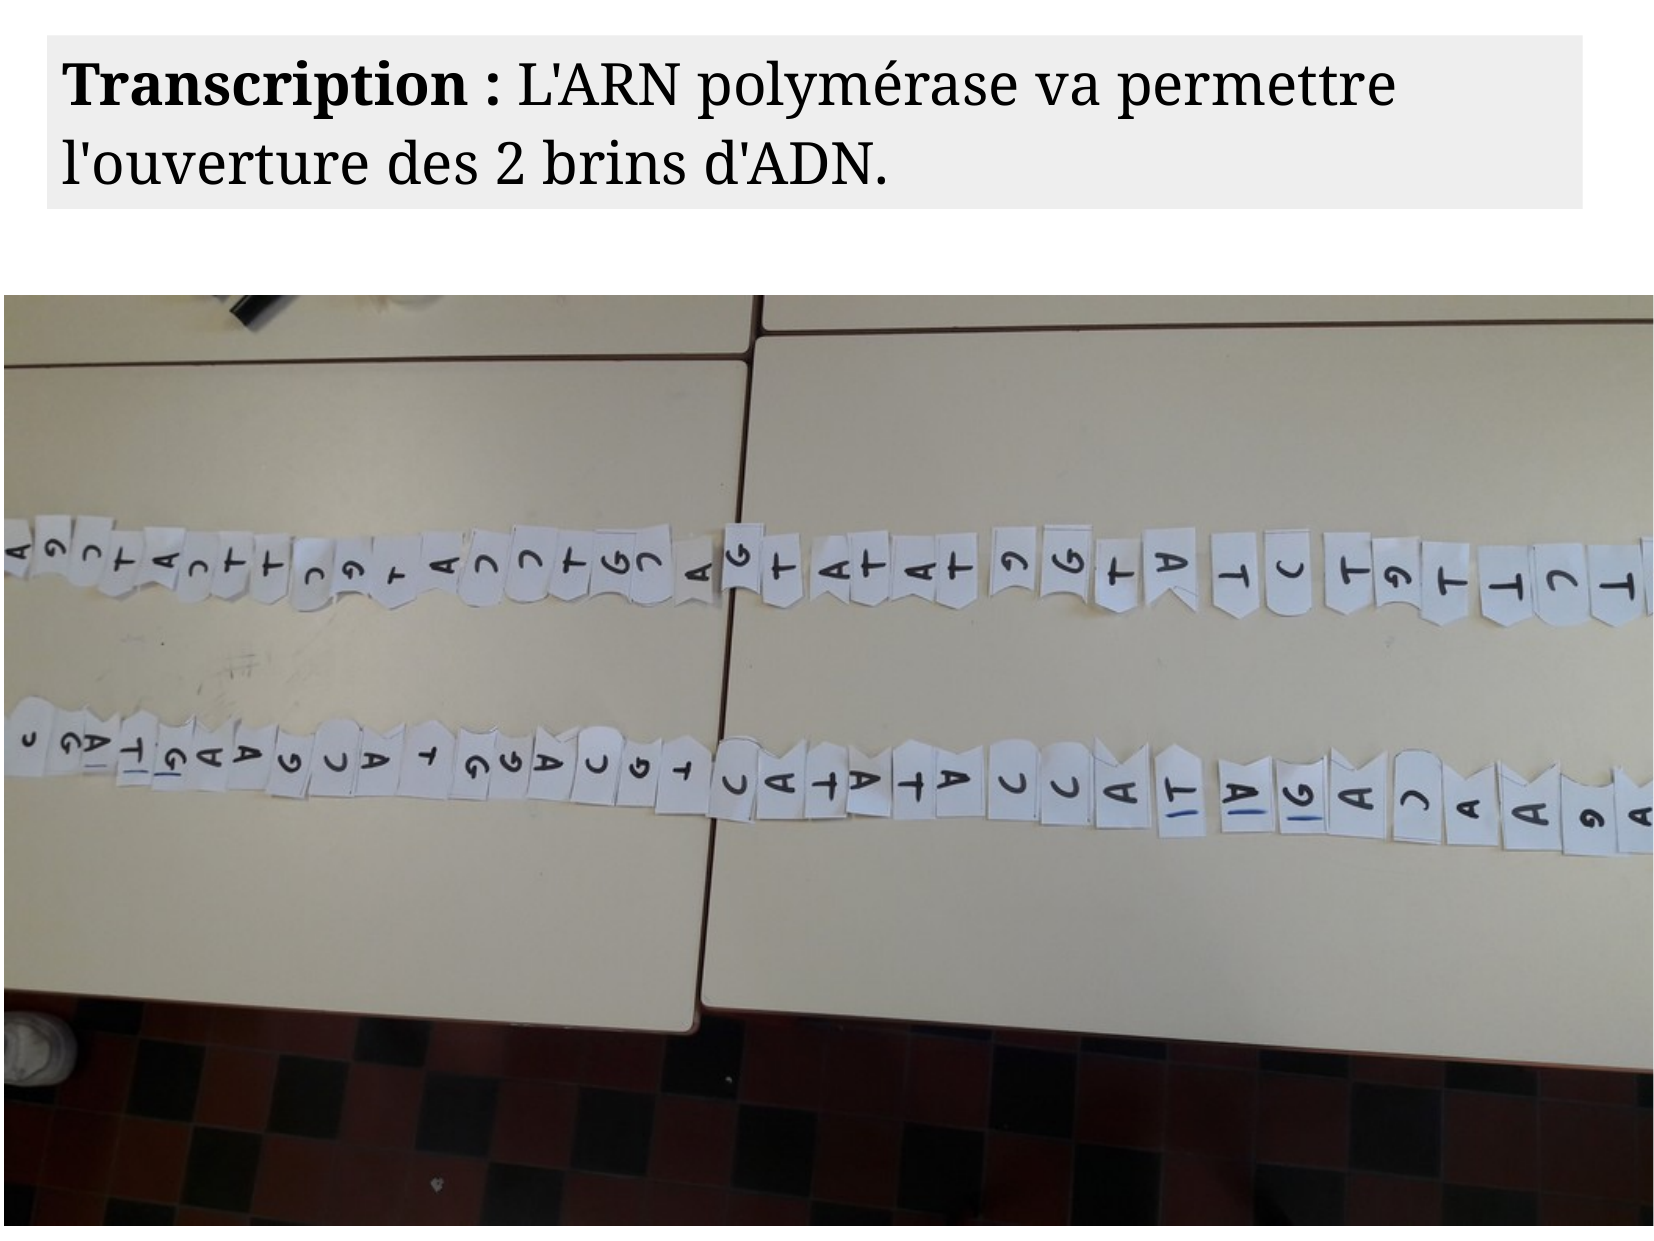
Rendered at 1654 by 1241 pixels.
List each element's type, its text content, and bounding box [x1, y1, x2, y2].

text_box Transcription : L'ARN polymérase va permettre l'ouverture des 2 brins d'ADN. [47, 35, 1583, 193]
picture [4, 295, 1654, 1226]
